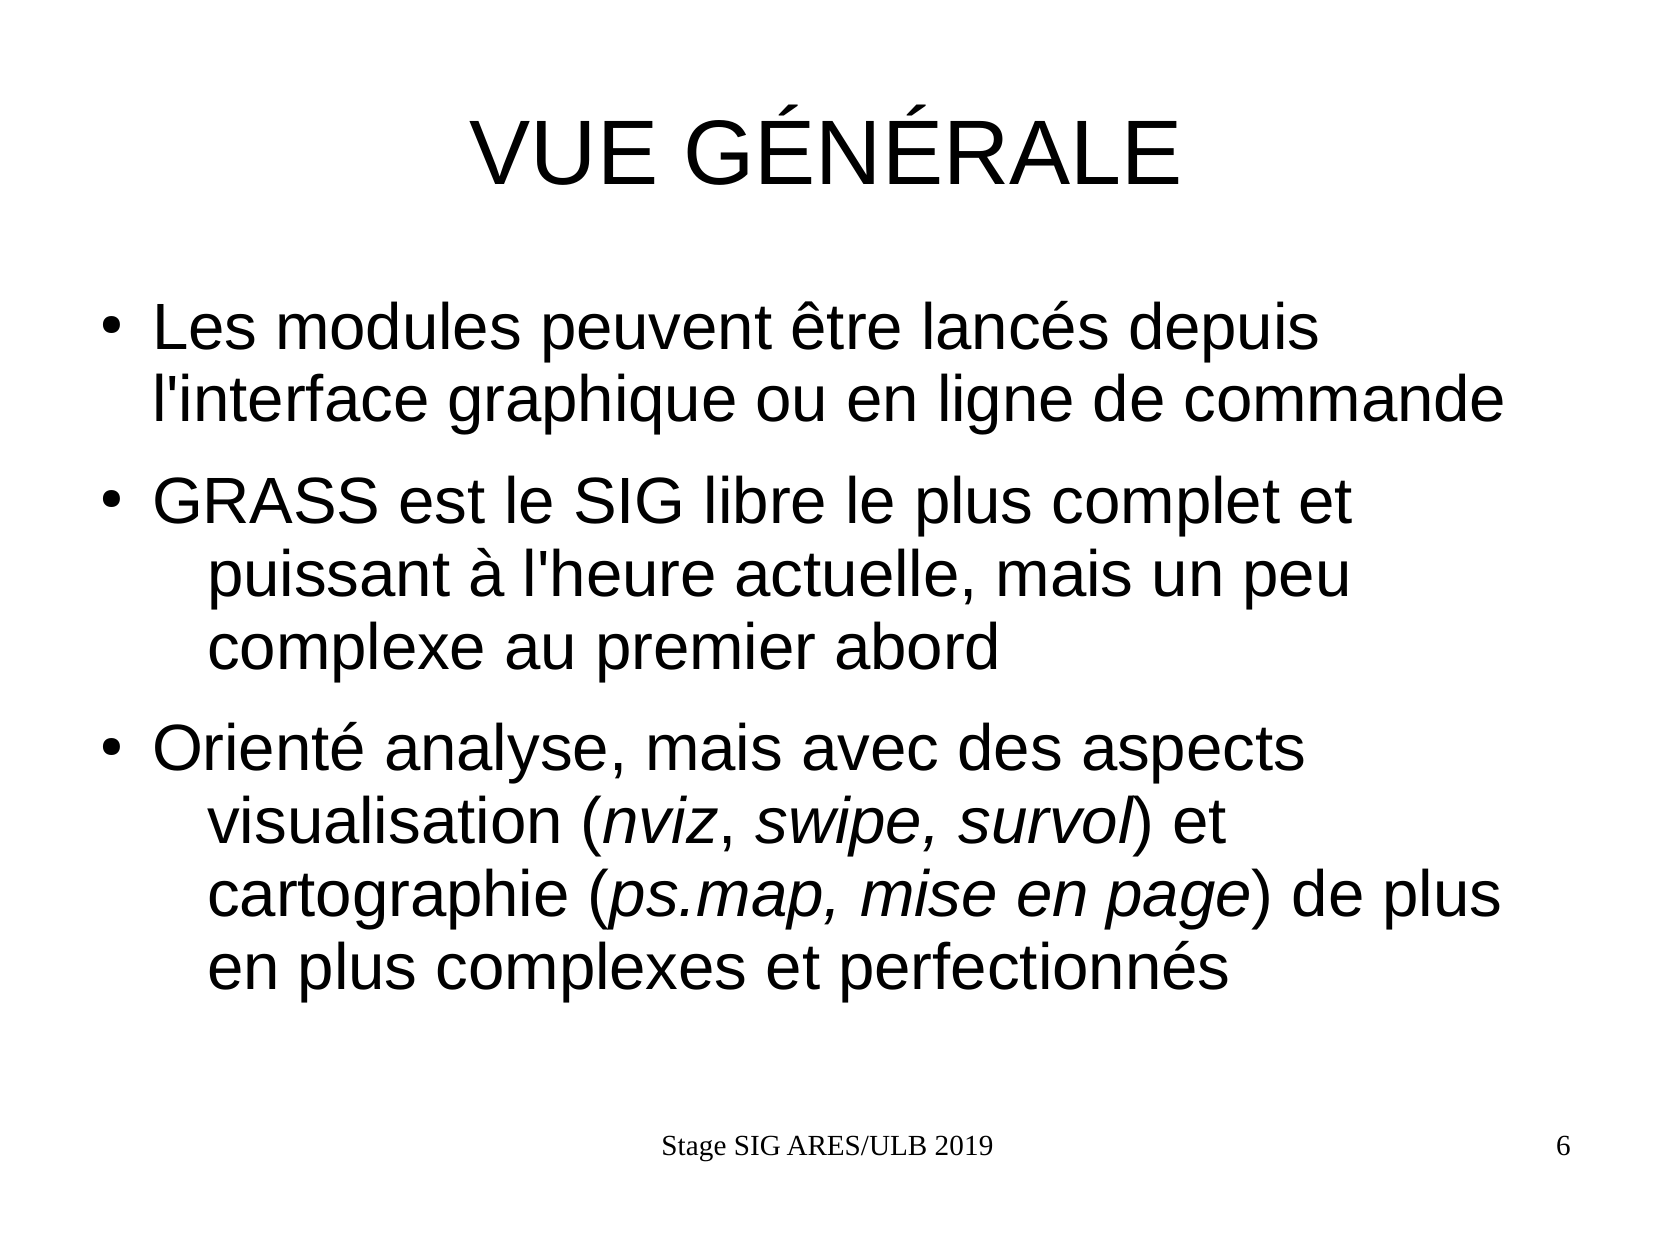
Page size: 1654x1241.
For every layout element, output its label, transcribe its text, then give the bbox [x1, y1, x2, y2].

list Les modules peuvent être lancés depuis l'interface graphique ou en ligne de commande GRASS est le SIG libre le plus complet et puissant à l'heure actuelle, mais un peu complexe au premier abord Orienté analyse, mais avec des aspects visualisation (nviz, swipe, survol) et cartographie (ps.map, mise en page) de plus en plus complexes et perfectionnés [82, 290, 1571, 1010]
title VUE GÉNÉRALE [82, 49, 1571, 257]
